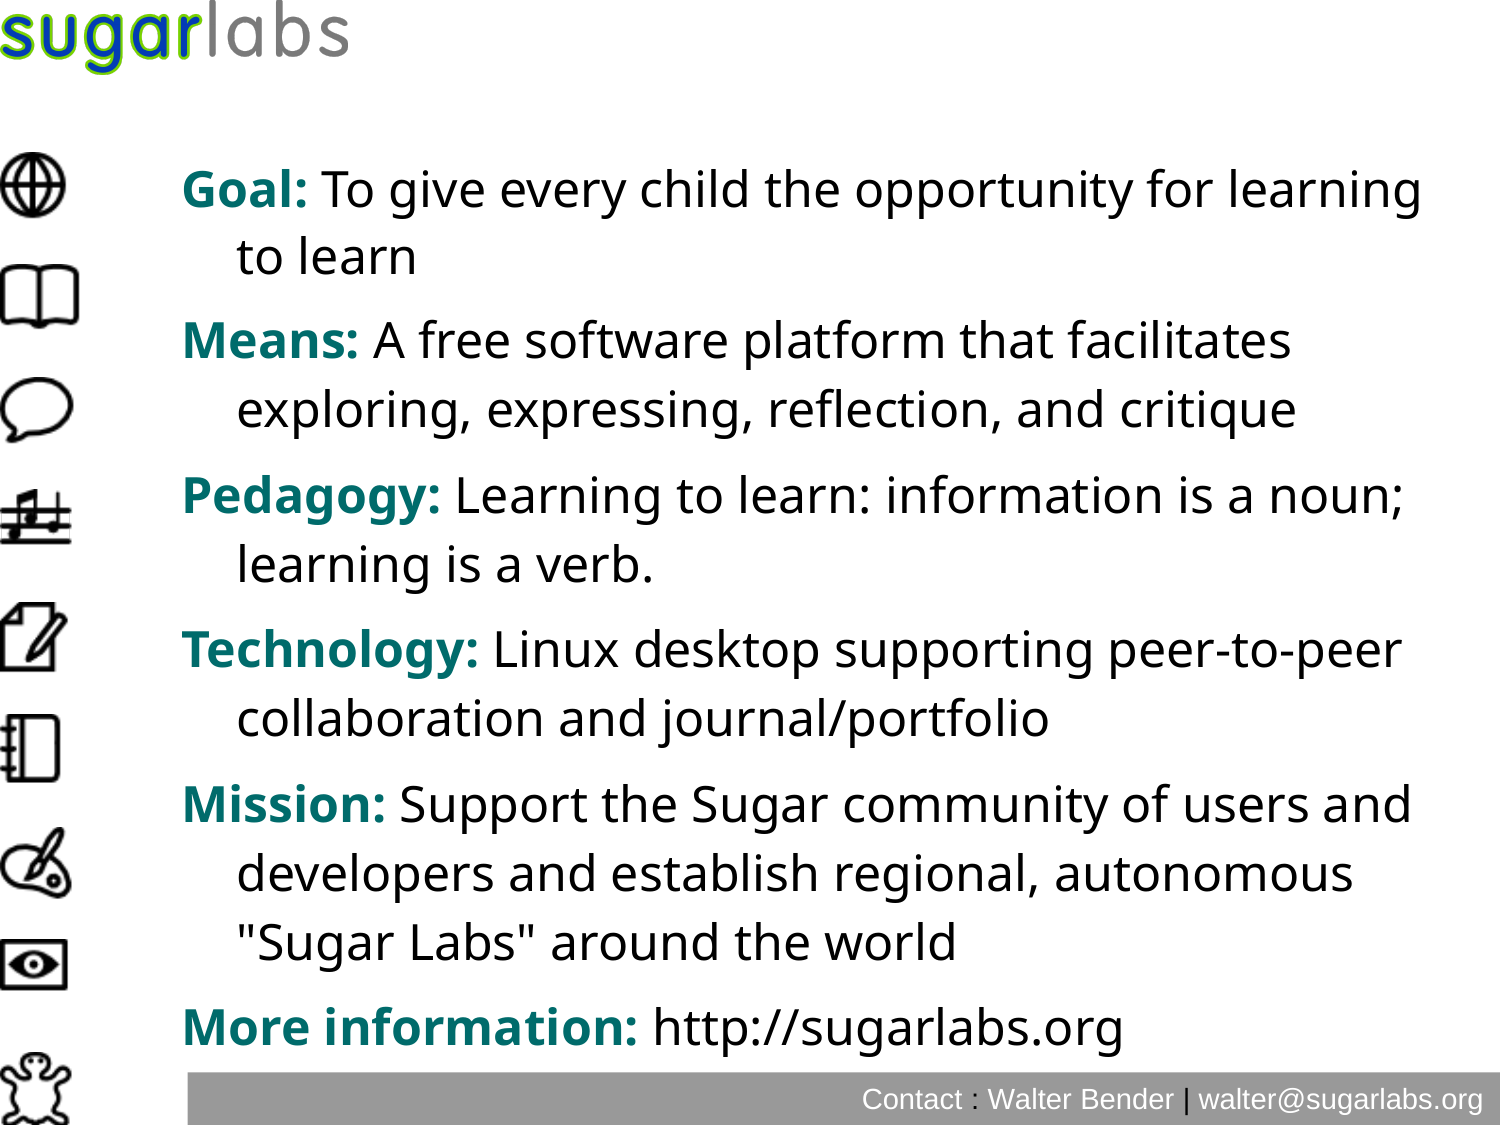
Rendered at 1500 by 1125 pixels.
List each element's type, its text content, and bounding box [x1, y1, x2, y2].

picture [0, 714, 104, 806]
picture [0, 939, 104, 1031]
picture [0, 377, 104, 468]
picture [0, 1052, 104, 1125]
picture [0, 827, 104, 918]
picture [0, 264, 104, 356]
list Goal: To give every child the opportunity for learning to learn Means: A free software platform that facilitates exploring, expressing, reflection, and critique Pedagogy: Learning to learn: information is a noun; learning is a verb. Technology: Linux desktop supporting peer-to-peer collaboration and journal/portfolio Mission: Support the Sugar community of users and developers and establish regional, autonomous "Sugar Labs" around the world More information: http://sugarlabs.org [181, 154, 1454, 1015]
picture [0, 602, 104, 693]
picture [0, 152, 104, 243]
picture [0, 0, 348, 75]
picture [0, 489, 104, 581]
